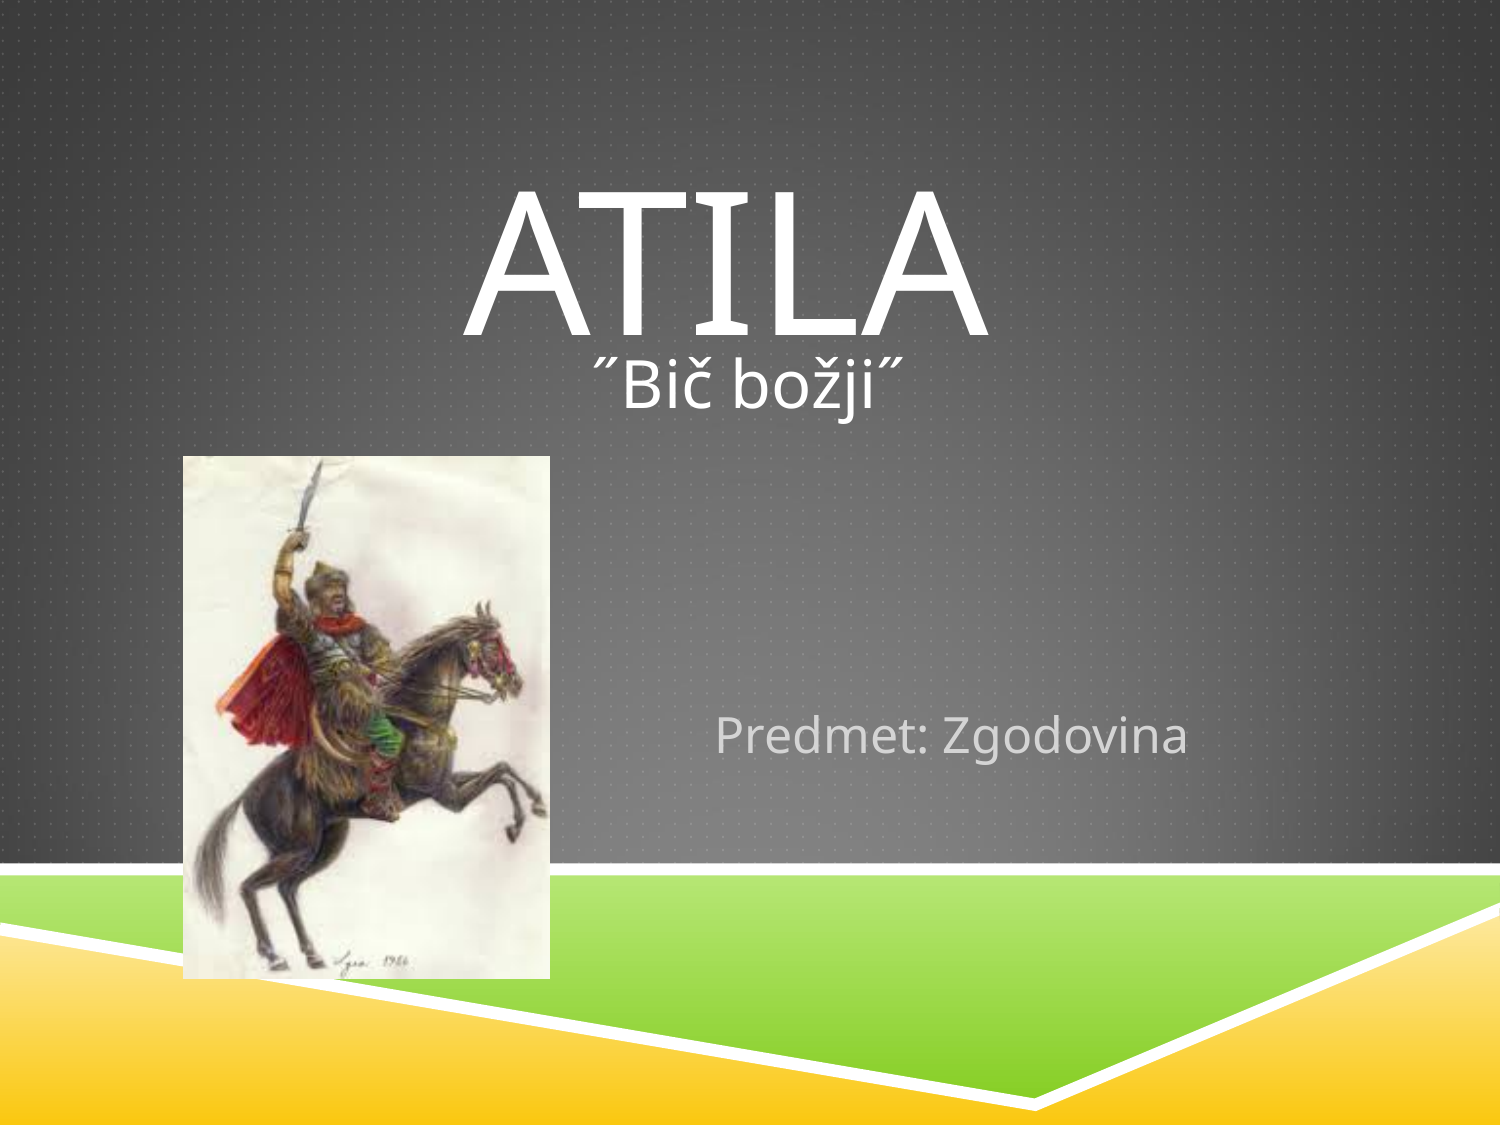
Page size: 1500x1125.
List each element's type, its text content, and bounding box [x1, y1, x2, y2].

subtitle Predmet: Zgodovina [714, 621, 1473, 858]
picture [0, 0, 1500, 979]
title ATILA [64, 135, 1388, 384]
text_box ˝Bič božji˝ [87, 334, 1411, 430]
